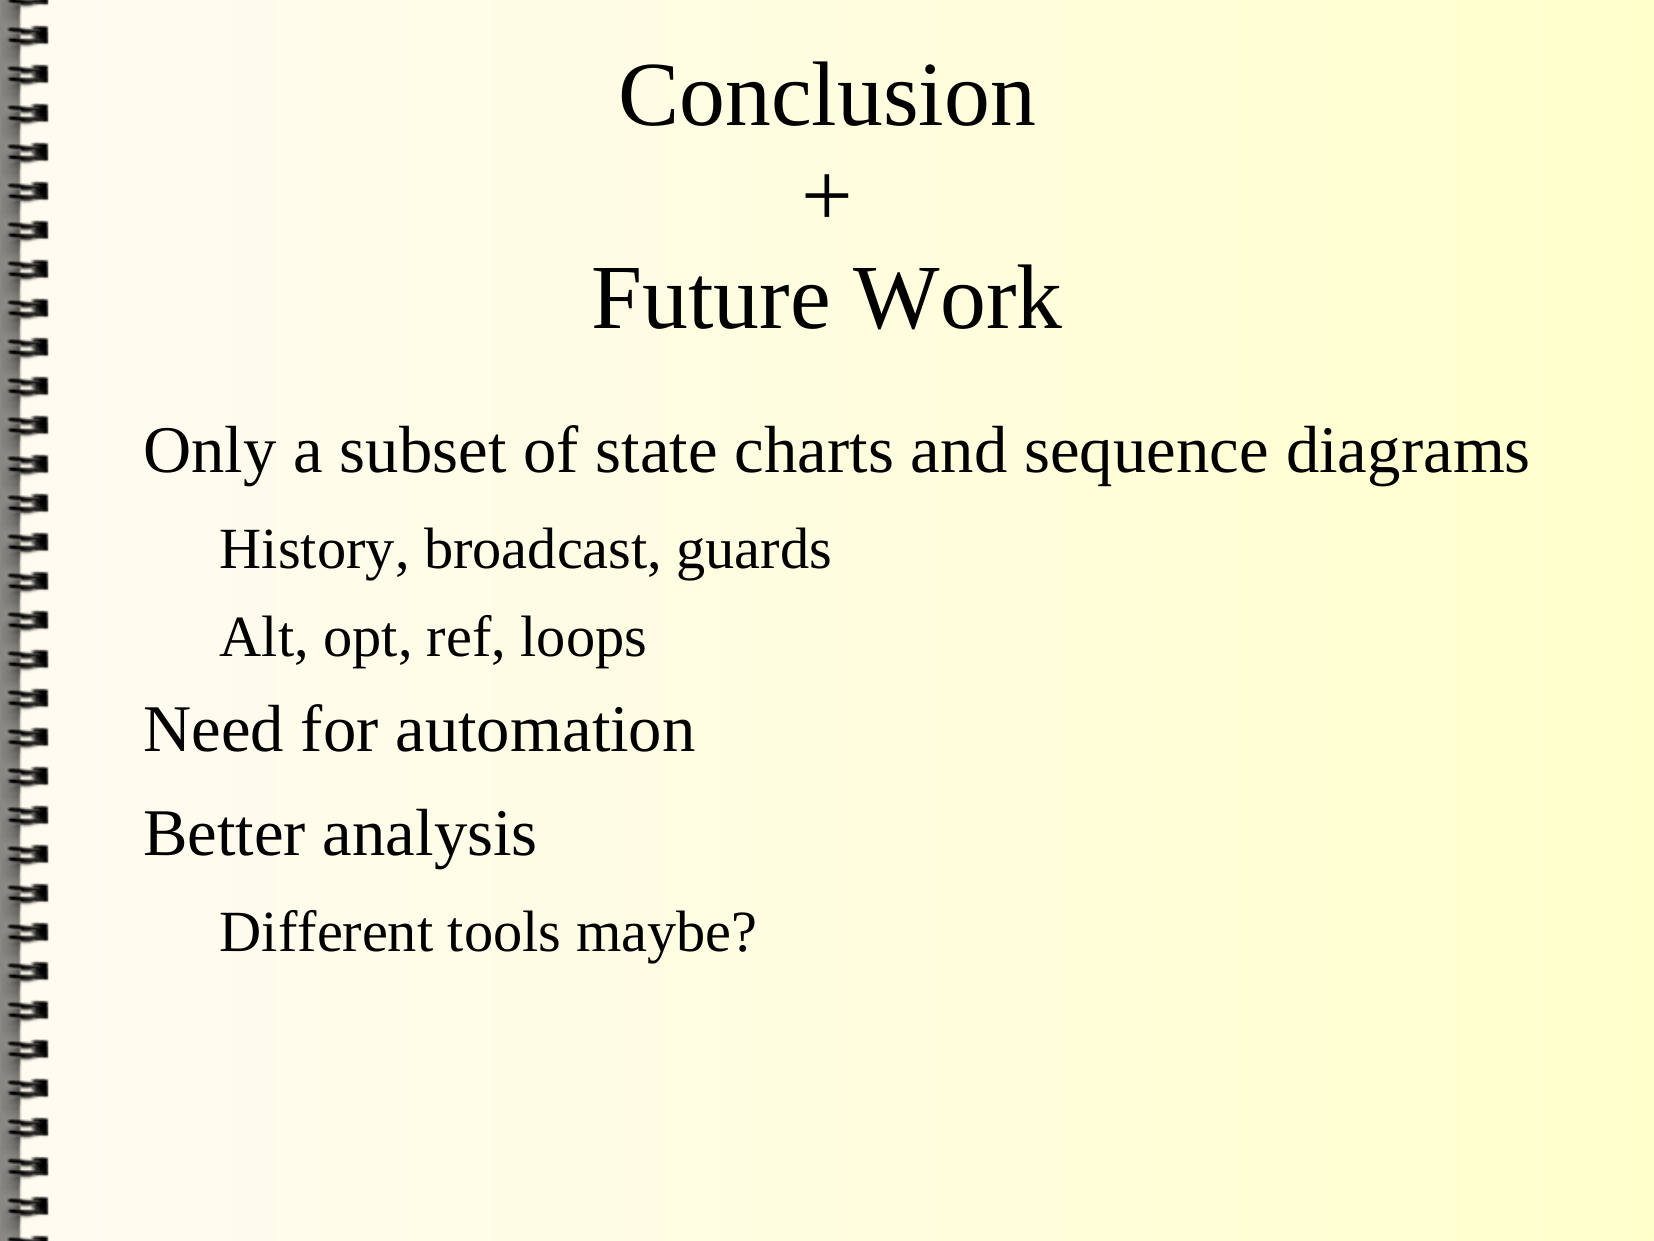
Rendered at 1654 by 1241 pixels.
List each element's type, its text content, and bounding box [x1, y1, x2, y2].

picture [0, 0, 1654, 1241]
title Conclusion + Future Work [121, 43, 1534, 349]
list Only a subset of state charts and sequence diagrams History, broadcast, guards Alt, opt, ref, loops Need for automation Better analysis Different tools maybe? [125, 412, 1538, 1164]
